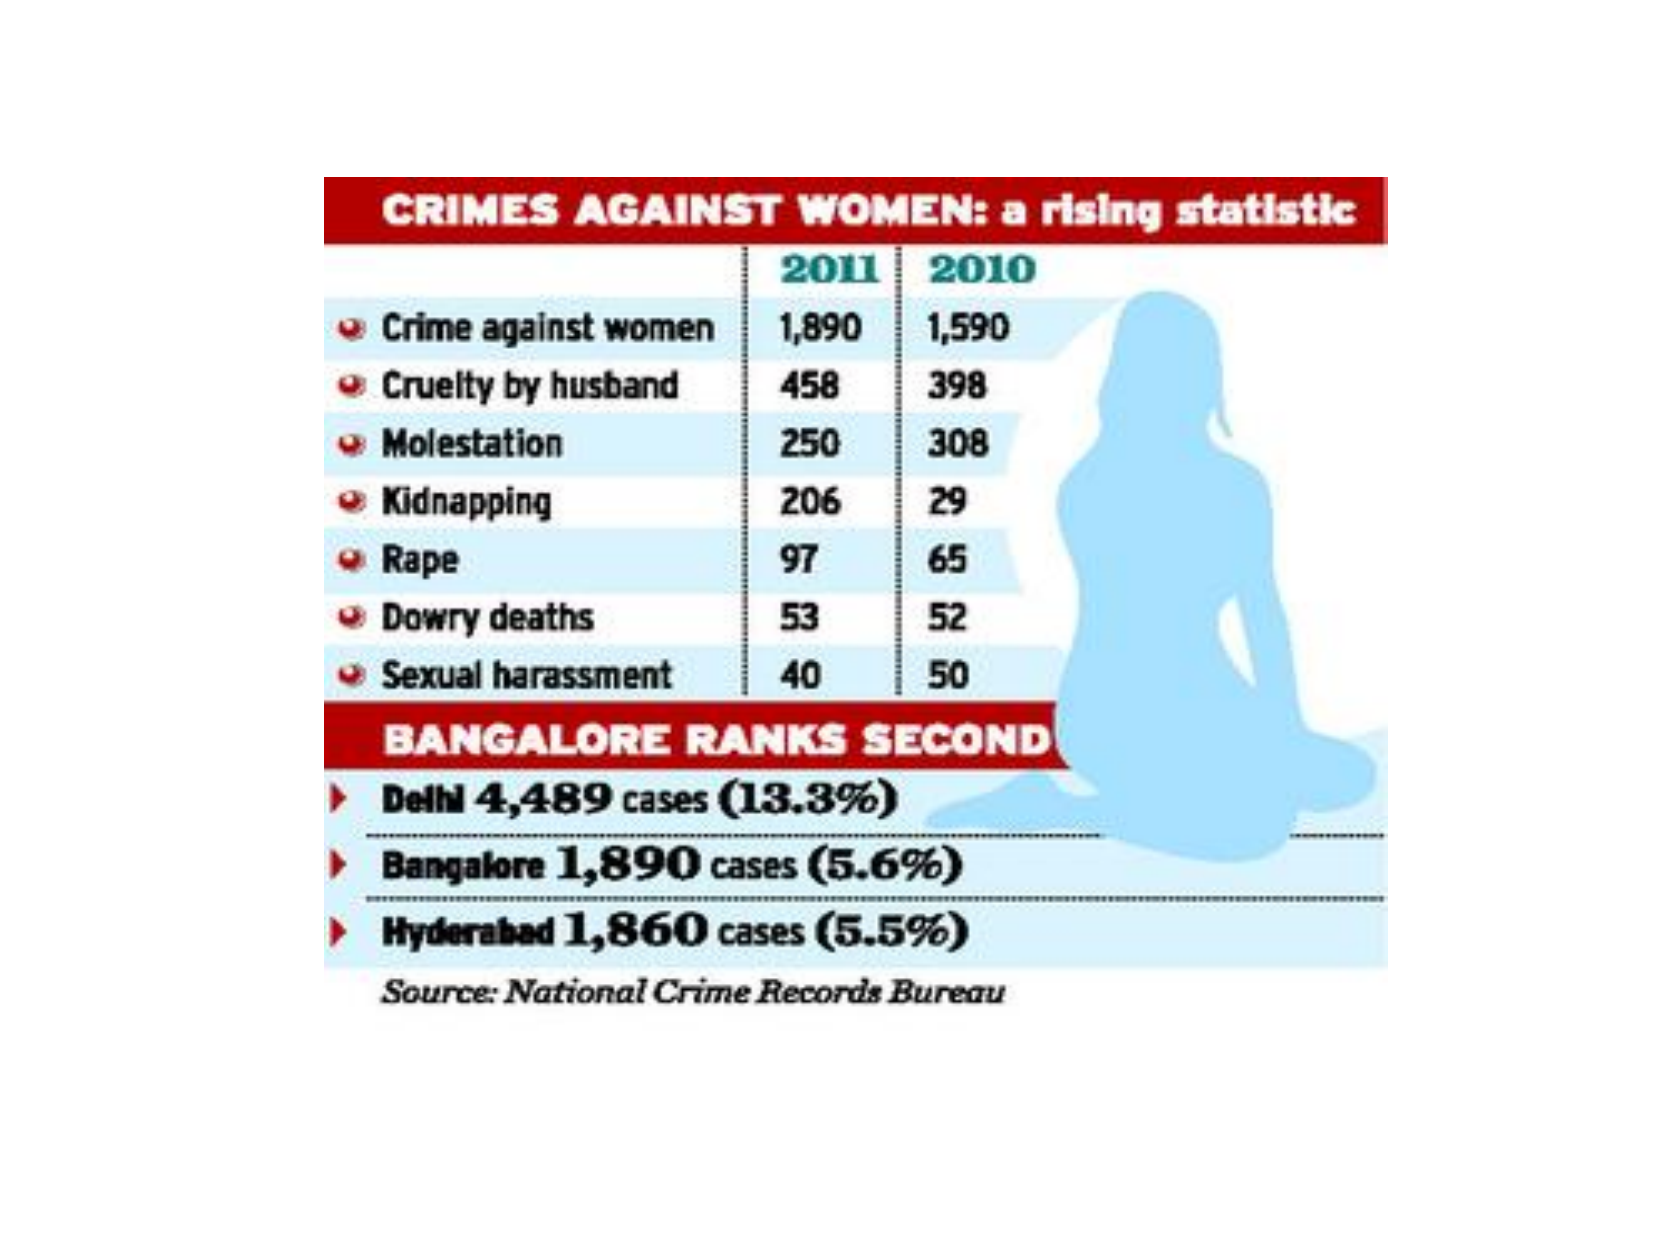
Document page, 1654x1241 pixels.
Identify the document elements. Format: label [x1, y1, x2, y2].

picture [324, 177, 1388, 1063]
